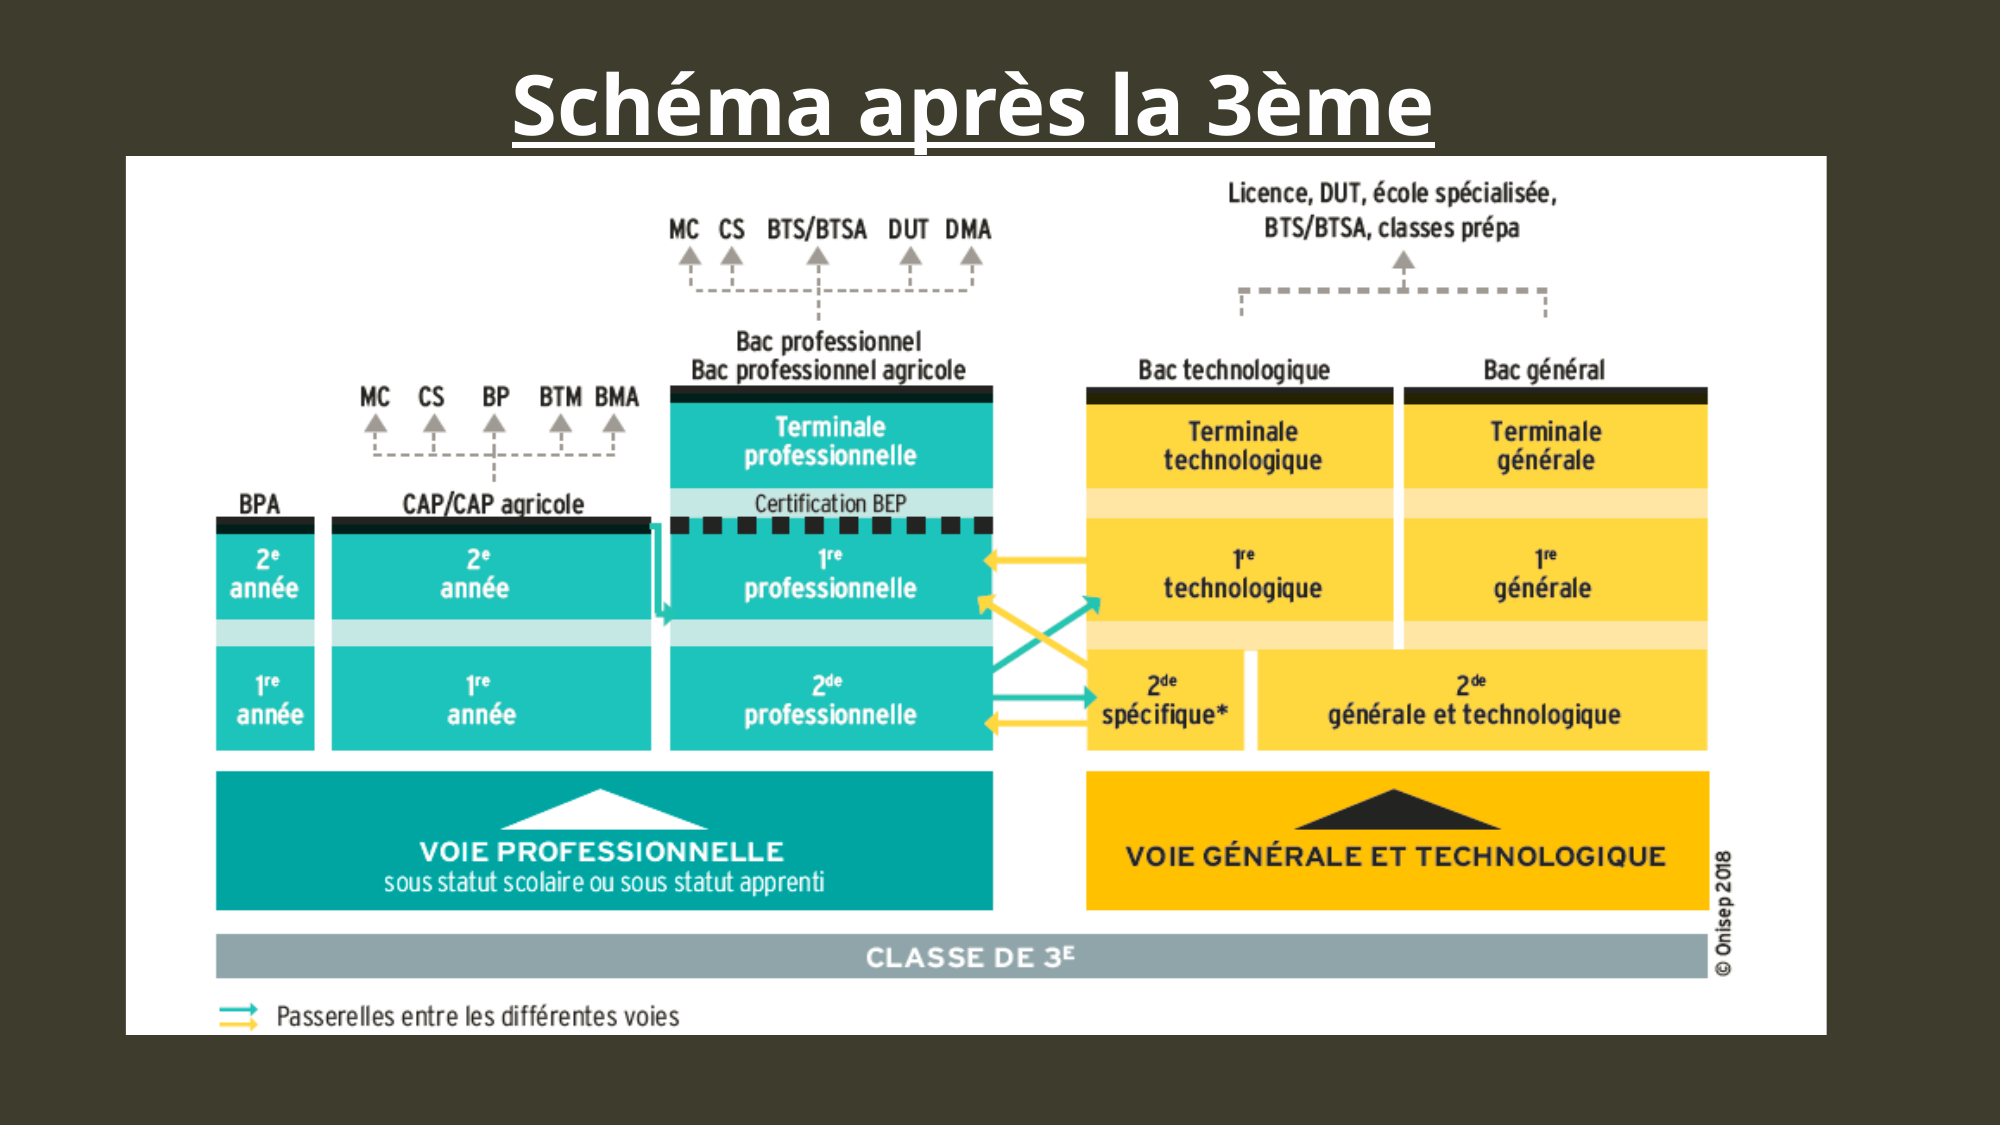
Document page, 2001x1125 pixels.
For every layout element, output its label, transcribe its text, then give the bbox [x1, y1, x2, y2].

picture [125, 156, 1827, 1035]
text_box Schéma après la 3ème [161, 39, 1786, 156]
